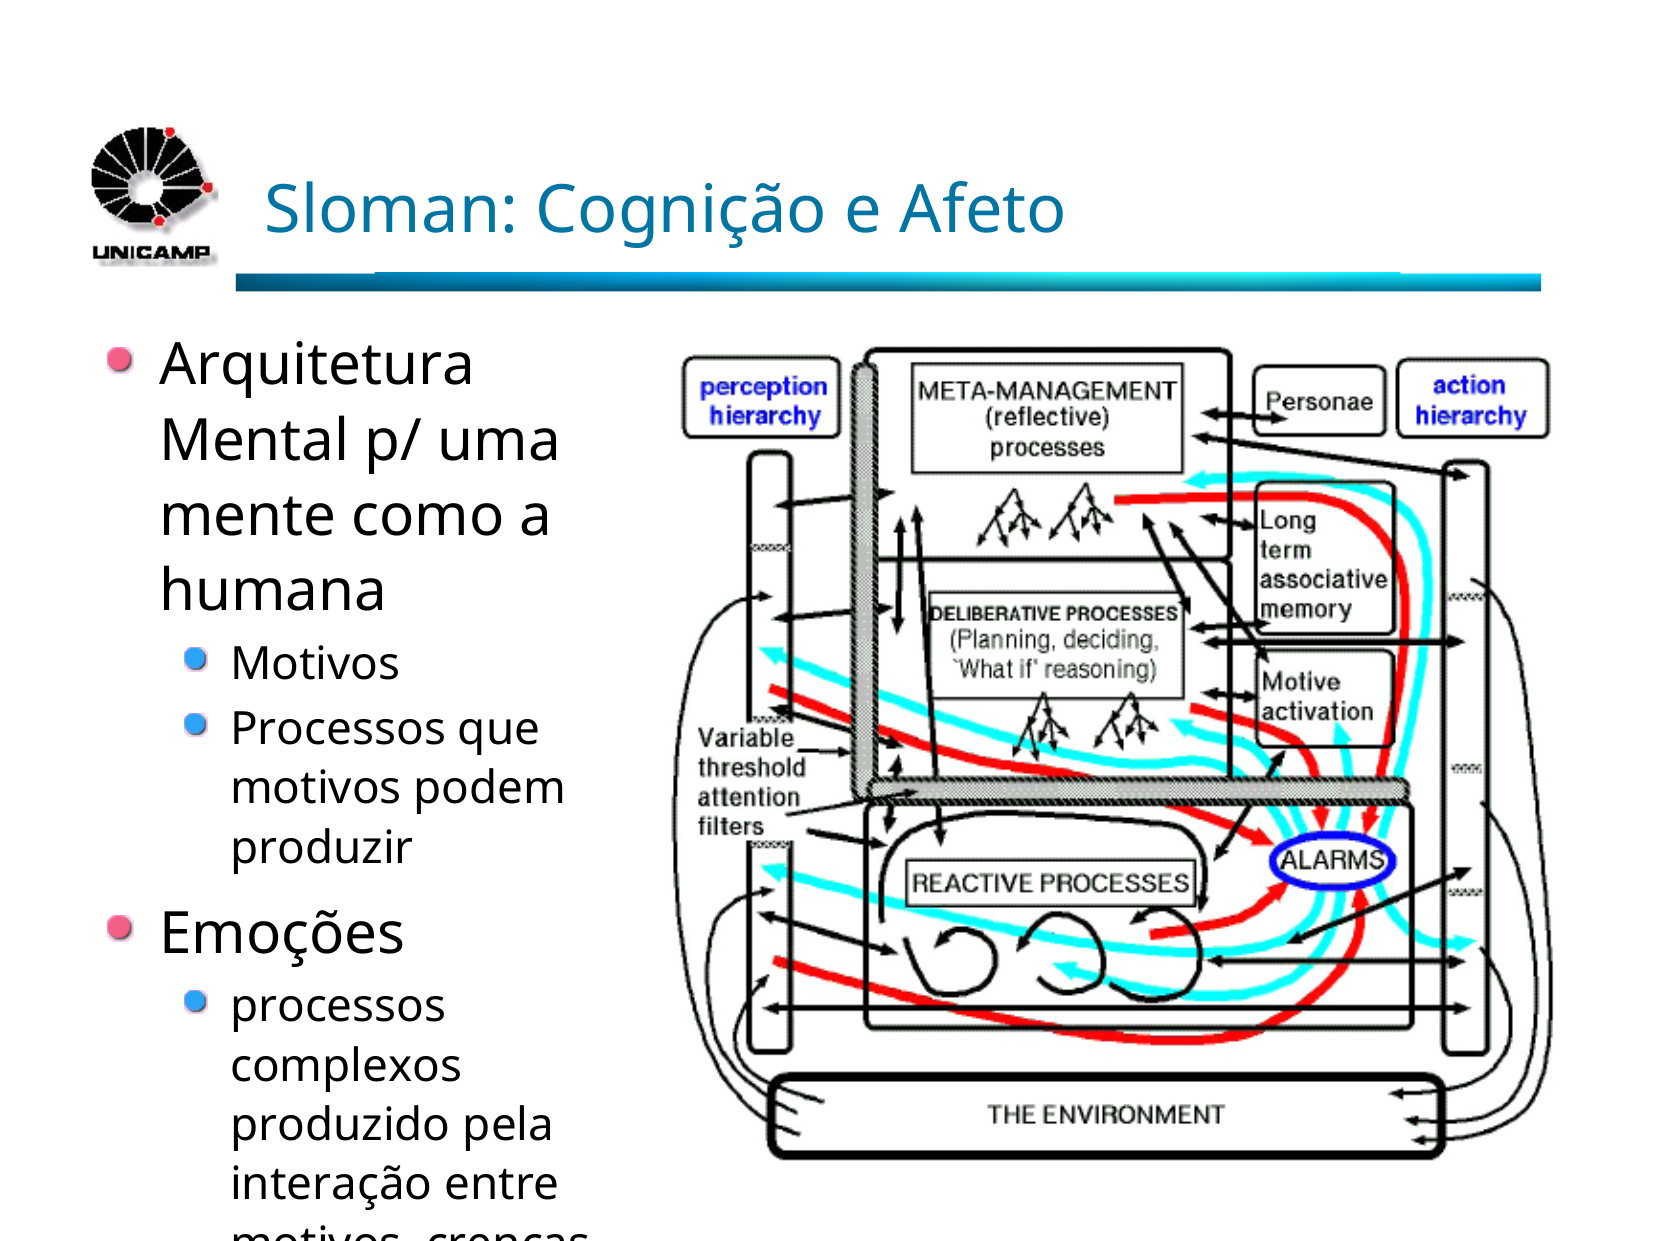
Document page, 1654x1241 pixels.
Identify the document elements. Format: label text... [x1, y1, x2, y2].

title Sloman: Cognição e Afeto [264, 42, 1534, 250]
list Arquitetura Mental p/ uma mente como a humana Motivos Processos que motivos podem produzir Emoções processos complexos produzido pela interação entre motivos, crenças, perceptos, etc. [88, 324, 667, 1104]
picture [125, 272, 1654, 295]
picture [649, 336, 1578, 1191]
